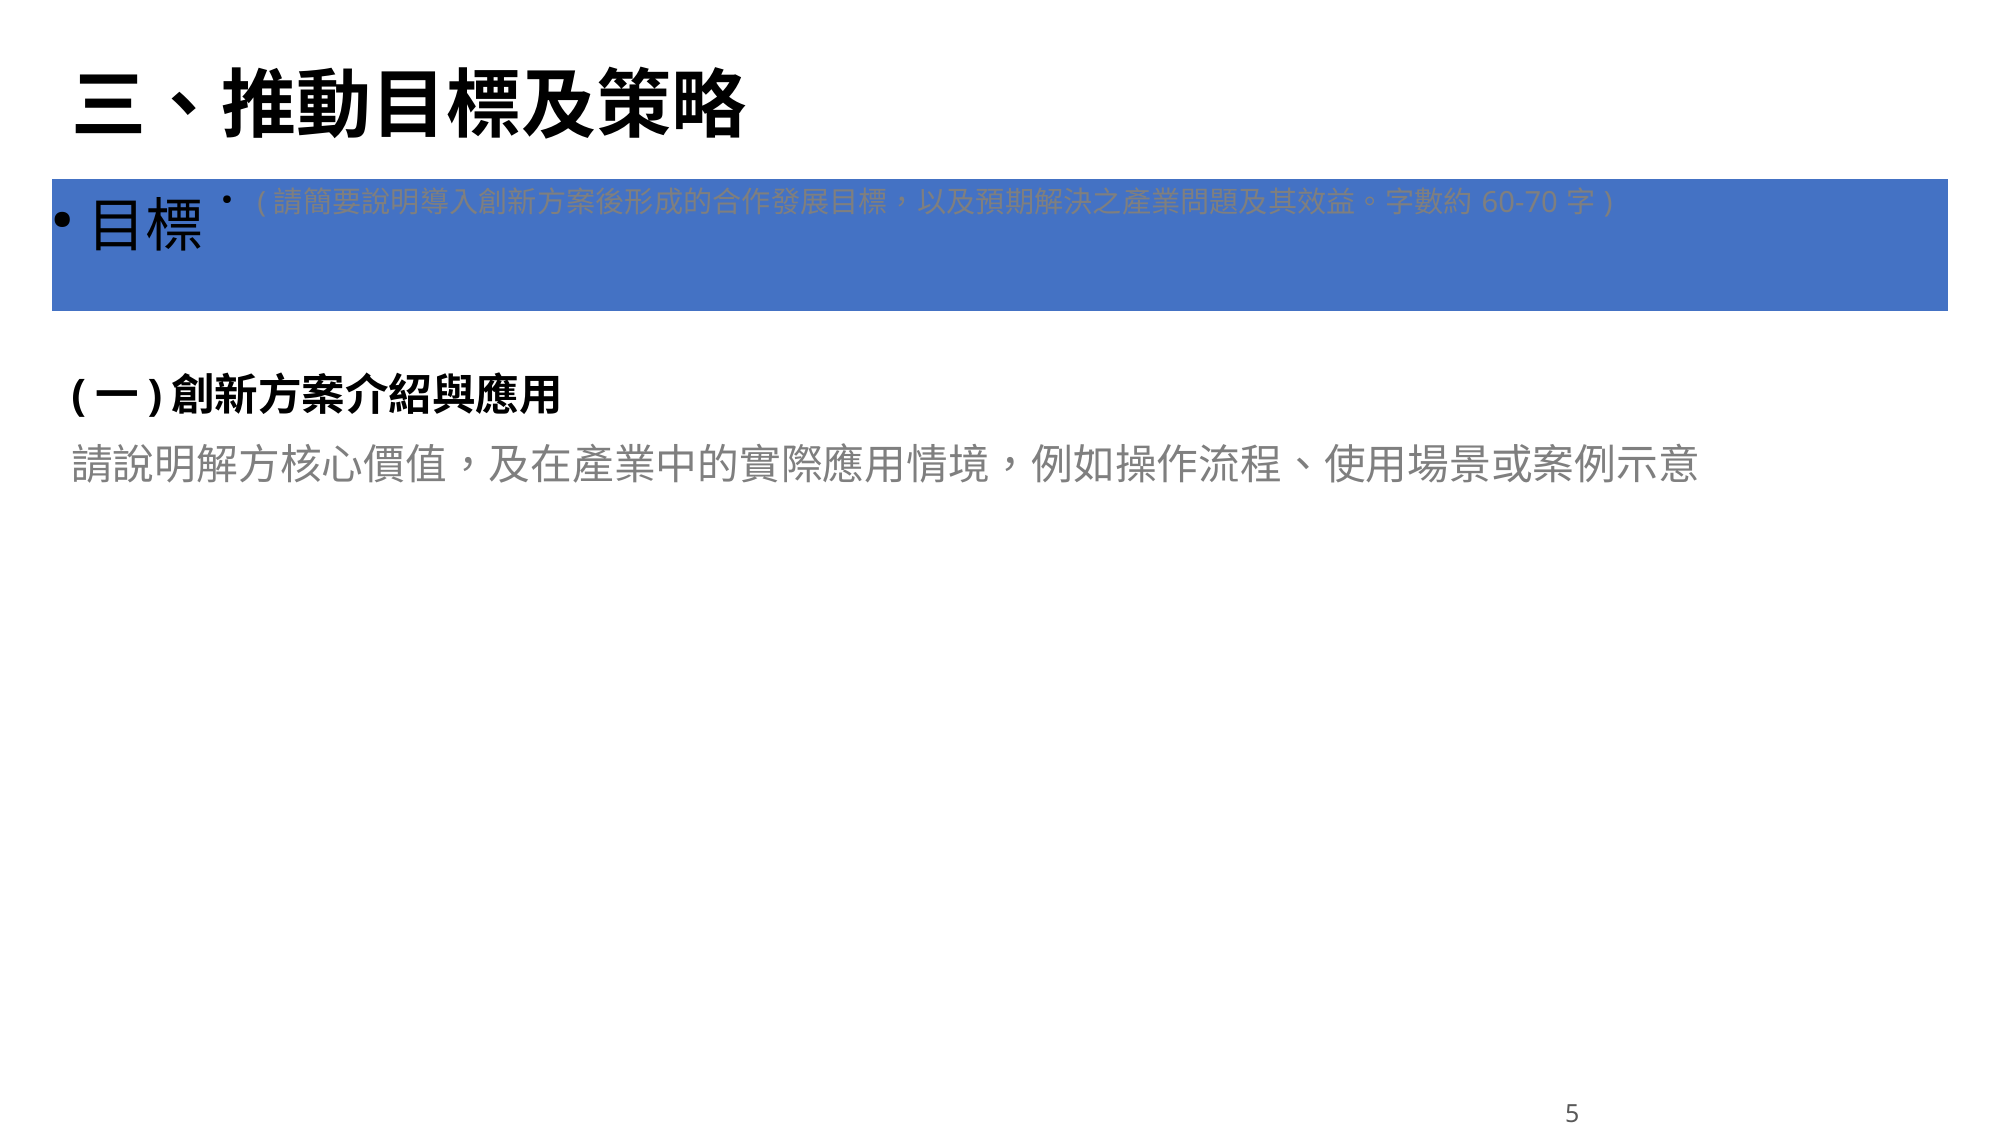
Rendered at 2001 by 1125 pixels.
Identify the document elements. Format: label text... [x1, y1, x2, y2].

table_header (請簡要說明導入創新方案後形成的合作發展目標，以及預期解決之產業問題及其效益。字數約60-70字) [222, 179, 1948, 311]
title 三、推動目標及策略 [56, 52, 1857, 162]
text_box [1550, 1089, 2000, 1125]
table_header 目標 [52, 179, 222, 311]
text_box (一)創新方案介紹與應用 [56, 347, 650, 430]
text_box 請說明解方核心價值，及在產業中的實際應用情境，例如操作流程、使用場景或案例示意 [56, 430, 1812, 496]
